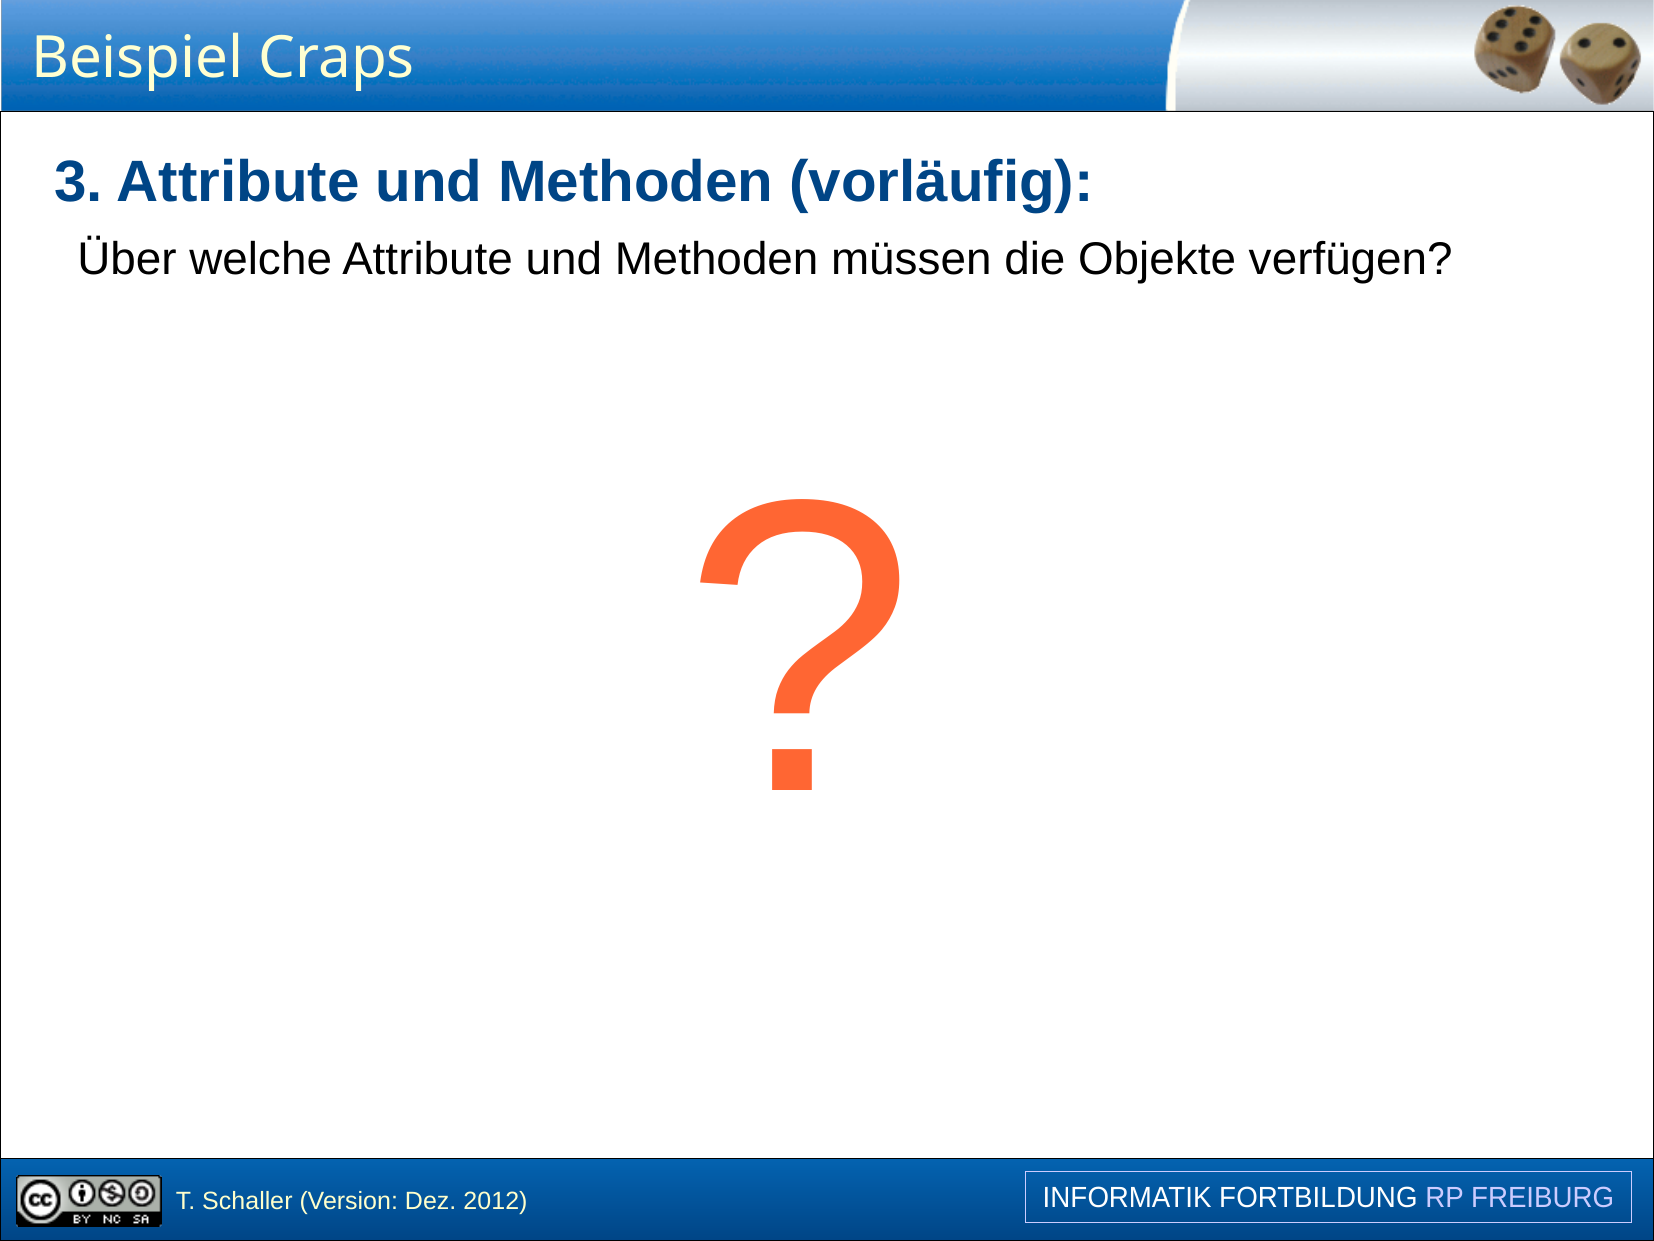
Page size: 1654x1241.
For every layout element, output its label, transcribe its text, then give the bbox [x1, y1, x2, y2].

text_box ? [668, 405, 943, 938]
text_box Über welche Attribute und Methoden müssen die Objekte verfügen? [62, 225, 1582, 405]
text_box 3. Attribute und Methoden (vorläufig): [39, 141, 1110, 223]
title Beispiel Craps [31, 16, 1151, 94]
picture [16, 1175, 162, 1227]
picture [0, 0, 1654, 111]
